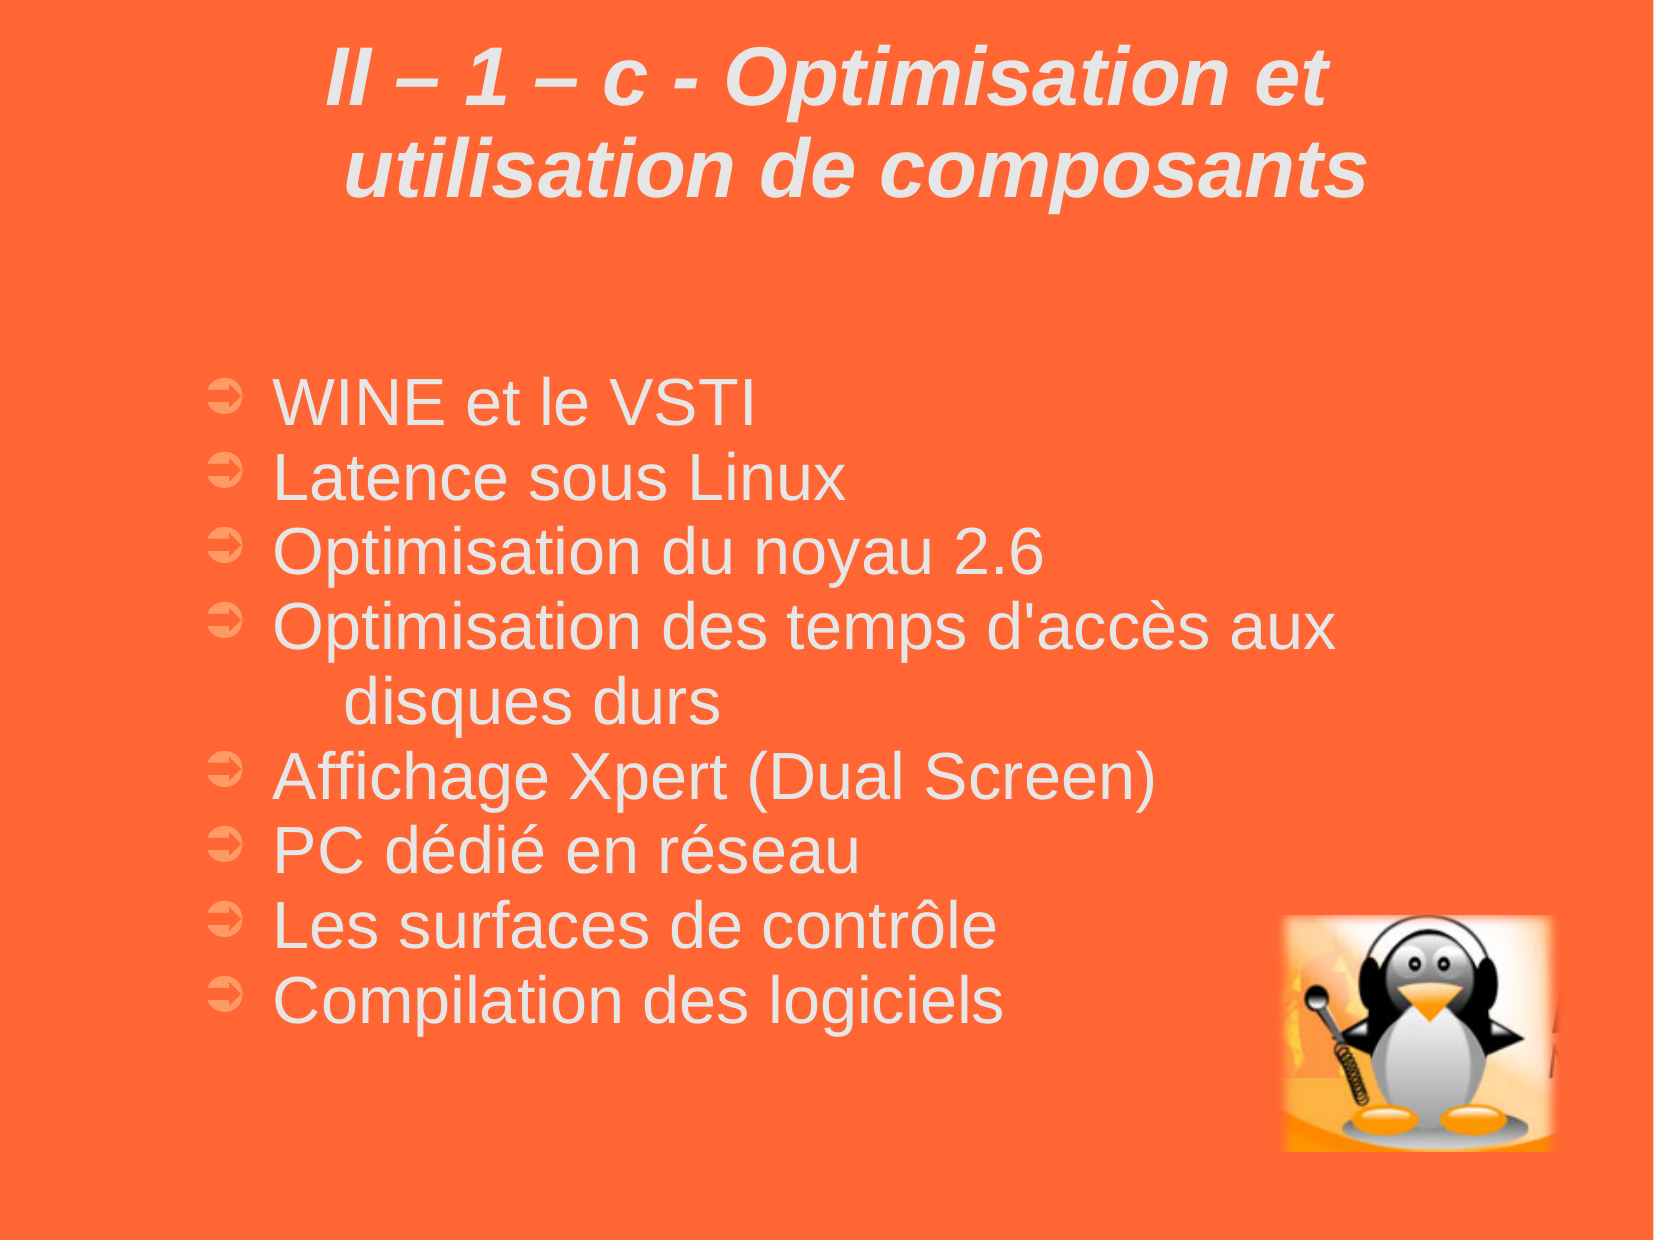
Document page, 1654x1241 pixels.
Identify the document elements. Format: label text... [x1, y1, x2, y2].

list WINE et le VSTI Latence sous Linux Optimisation du noyau 2.6 Optimisation des temps d'accès aux disques durs Affichage Xpert (Dual Screen) PC dédié en réseau Les surfaces de contrôle Compilation des logiciels [178, 364, 1570, 1147]
picture [1272, 1147, 1565, 1152]
title II – 1 – c - Optimisation et utilisation de composants [121, 15, 1534, 231]
